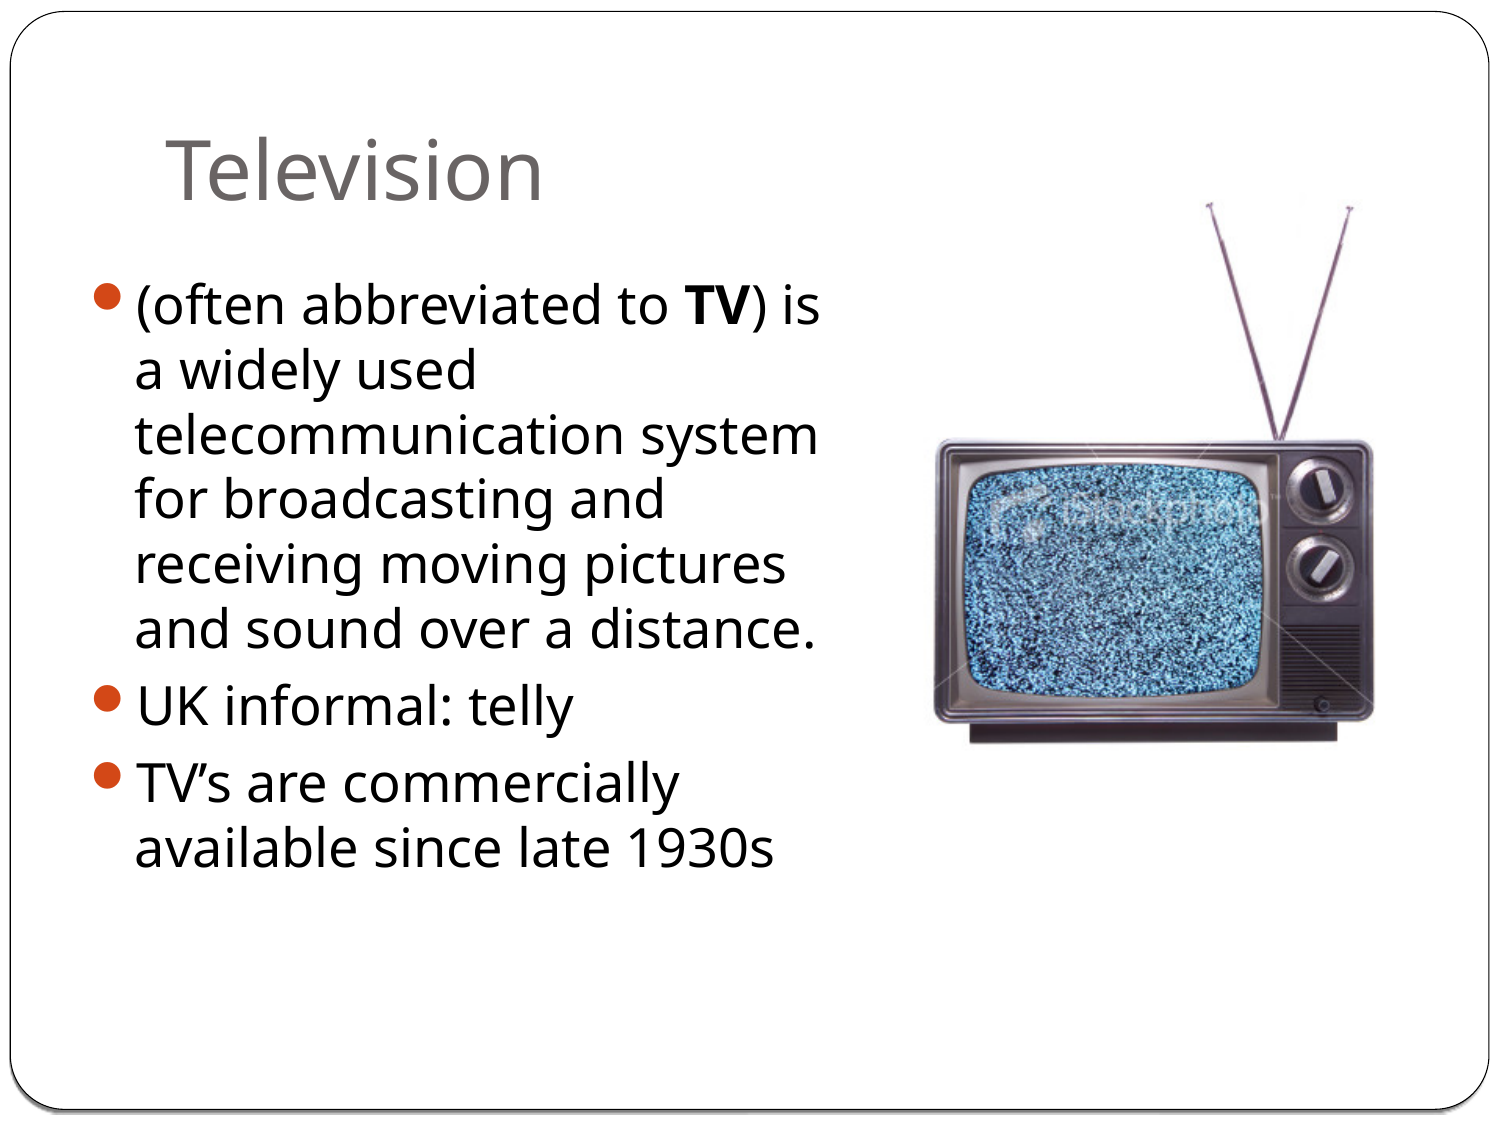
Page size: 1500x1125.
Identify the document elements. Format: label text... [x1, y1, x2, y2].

picture [912, 162, 1394, 757]
list (often abbreviated to TV) is a widely used telecommunication system for broadcasting and receiving moving pictures and sound over a distance. UK informal: telly TV’s are commercially available since late 1930s [75, 262, 875, 1005]
title Television [150, 45, 1425, 233]
